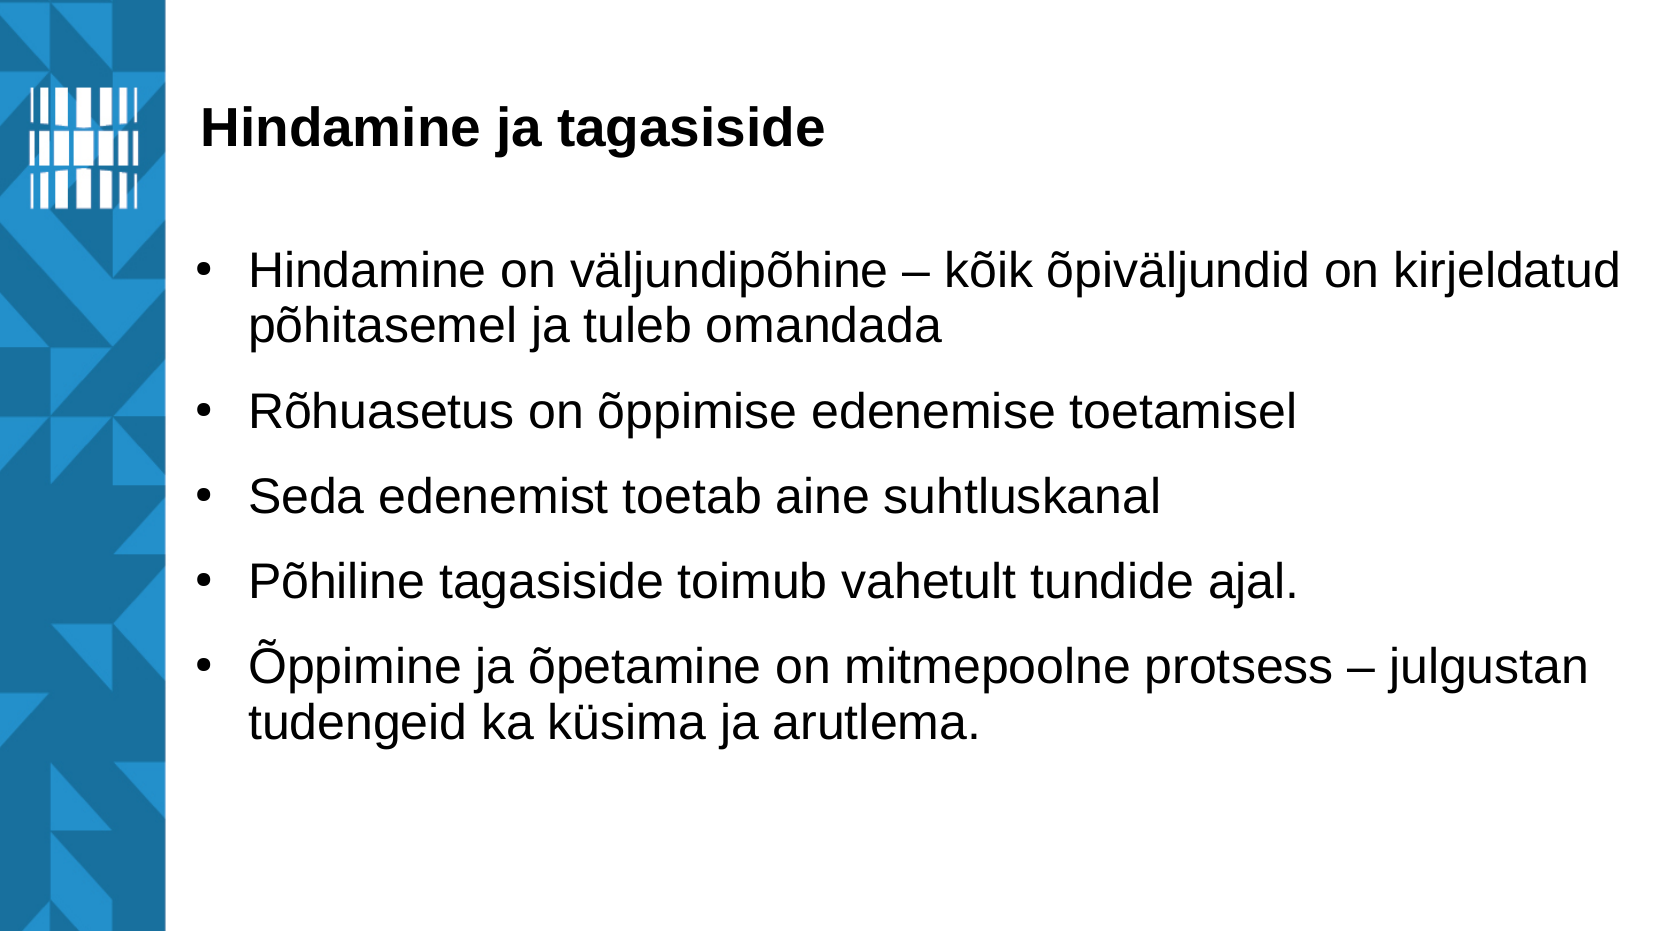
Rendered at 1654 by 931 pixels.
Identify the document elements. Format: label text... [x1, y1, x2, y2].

title Hindamine ja tagasiside [200, 41, 1625, 214]
list Hindamine on väljundipõhine – kõik õpiväljundid on kirjeldatud põhitasemel ja tuleb omandada Rõhuasetus on õppimise edenemise toetamisel Seda edenemist toetab aine suhtluskanal Põhiline tagasiside toimub vahetult tundide ajal. Õppimine ja õpetamine on mitmepoolne protsess – julgustan tudengeid ka küsima ja arutlema. [177, 241, 1625, 857]
